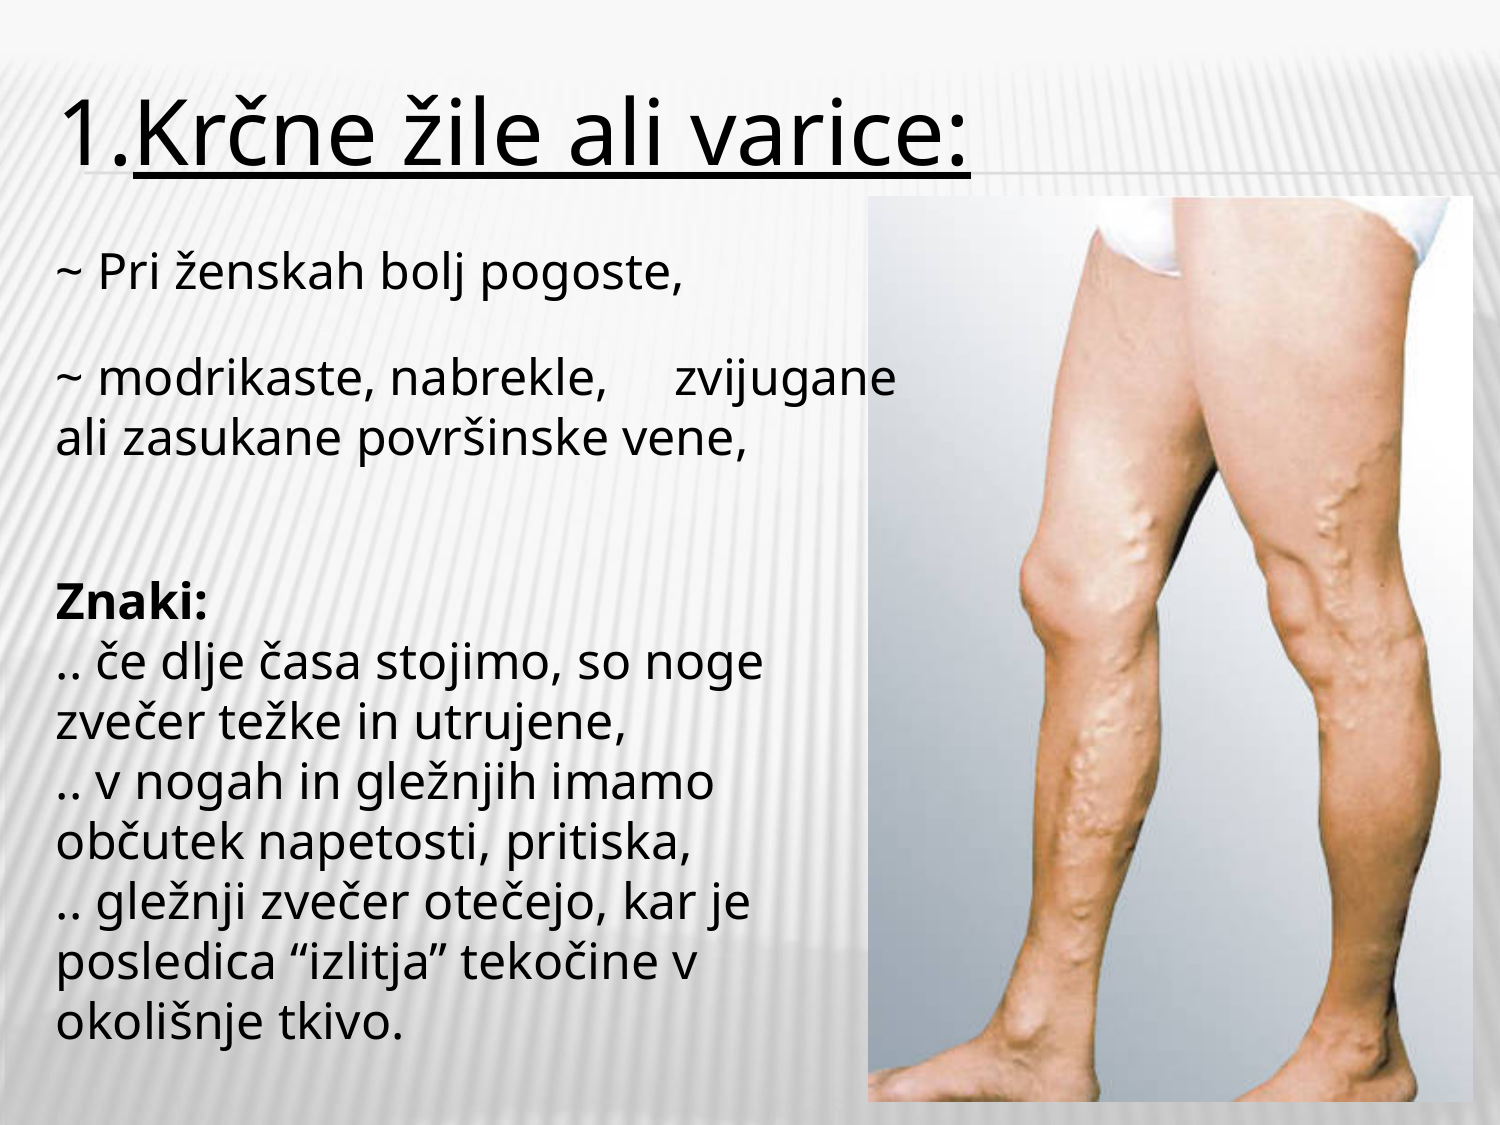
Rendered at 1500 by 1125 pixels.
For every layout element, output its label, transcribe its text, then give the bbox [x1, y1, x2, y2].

text_box ~ modrikaste, nabrekle, zvijugane ali zasukane površinske vene, [41, 337, 957, 473]
picture [0, 0, 1500, 1125]
text_box Krčne žile ali varice: [41, 66, 1436, 192]
text_box Znaki: .. če dlje časa stojimo, so noge zvečer težke in utrujene, .. v nogah in gležnjih imamo občutek napetosti, pritiska, .. gležnji zvečer otečejo, kar je posledica “izlitja” tekočine v okolišnje tkivo. [41, 562, 880, 1058]
text_box ~ Pri ženskah bolj pogoste, [41, 231, 904, 307]
